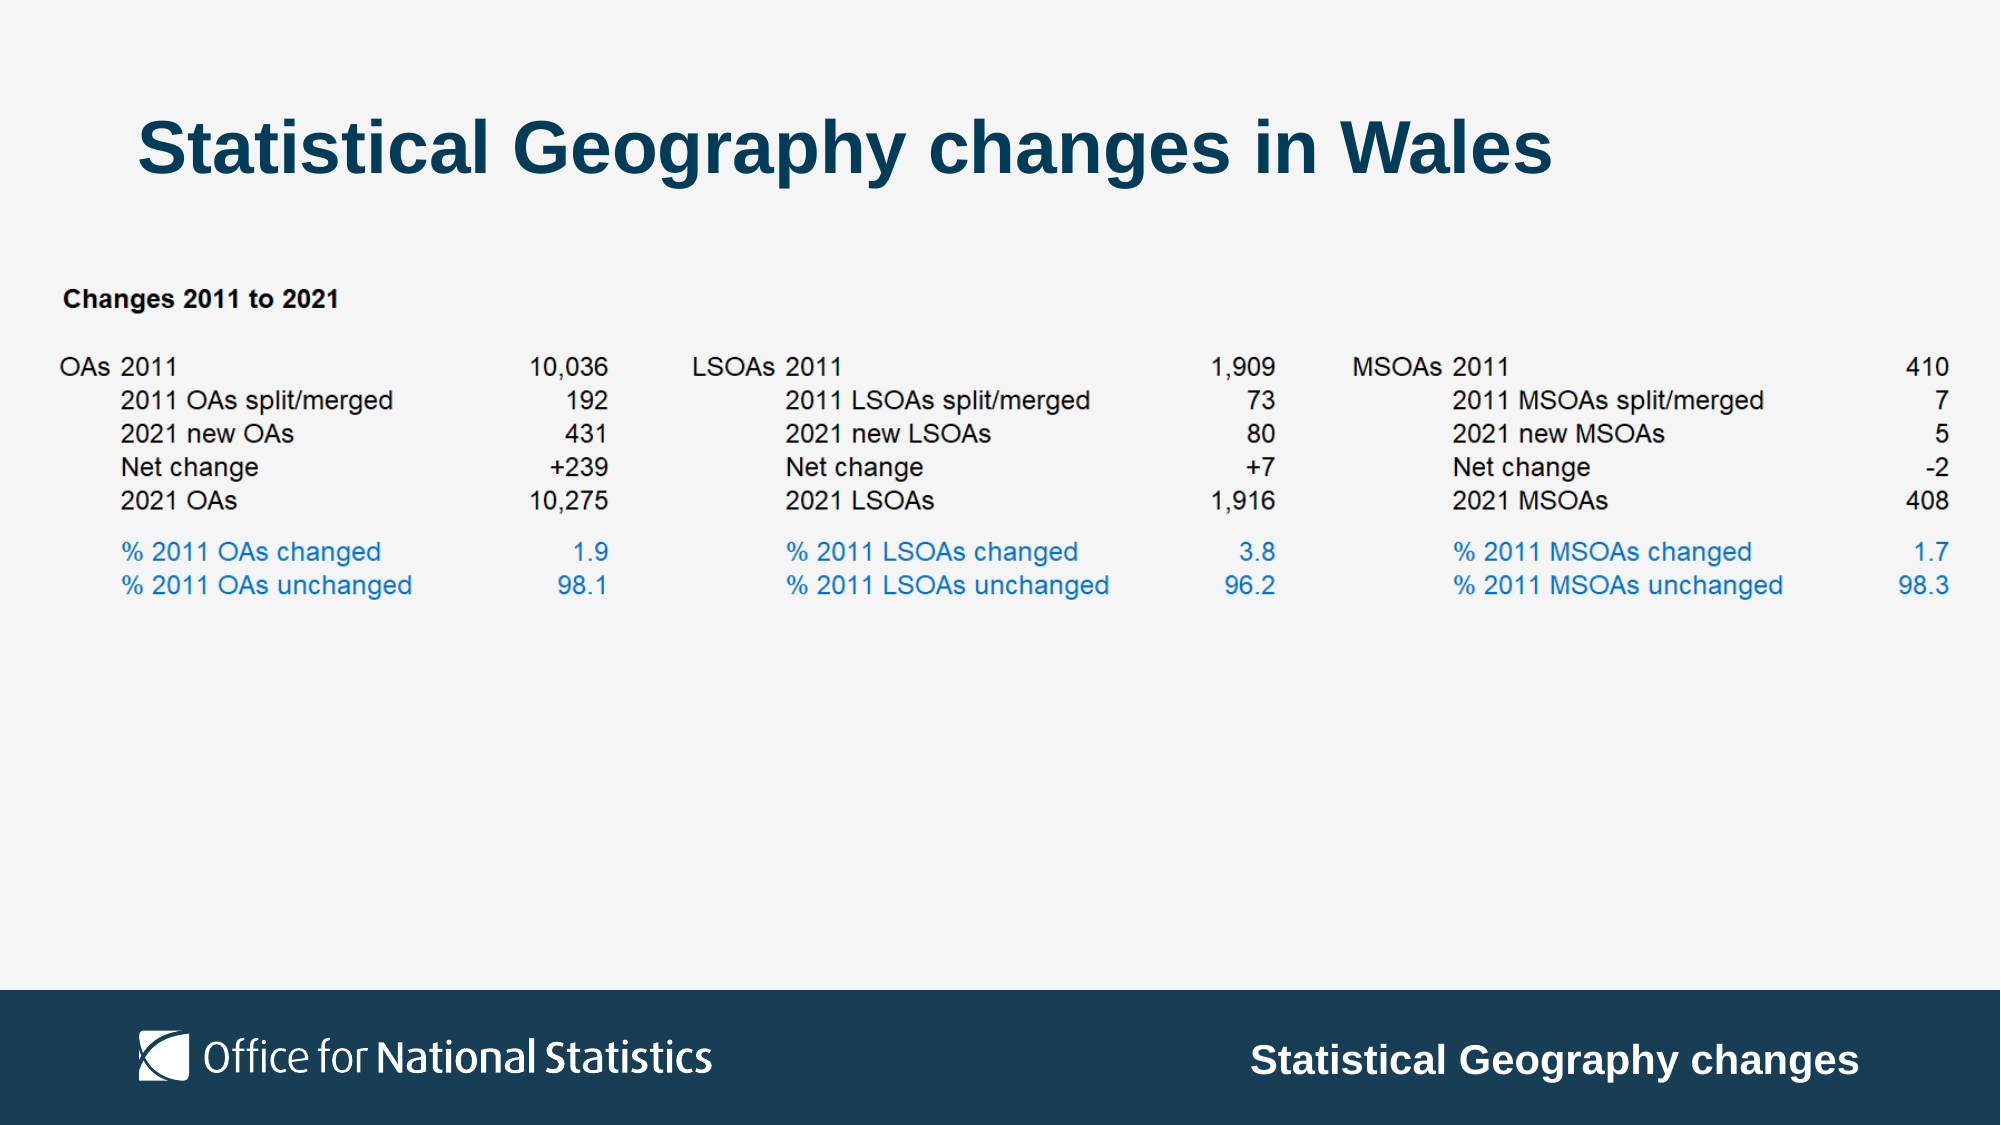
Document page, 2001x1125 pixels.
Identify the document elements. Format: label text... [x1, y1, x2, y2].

title Statistical Geography changes in Wales [137, 105, 1863, 269]
picture [35, 269, 1965, 900]
text_box Statistical Geography changes [1235, 1025, 1866, 1086]
